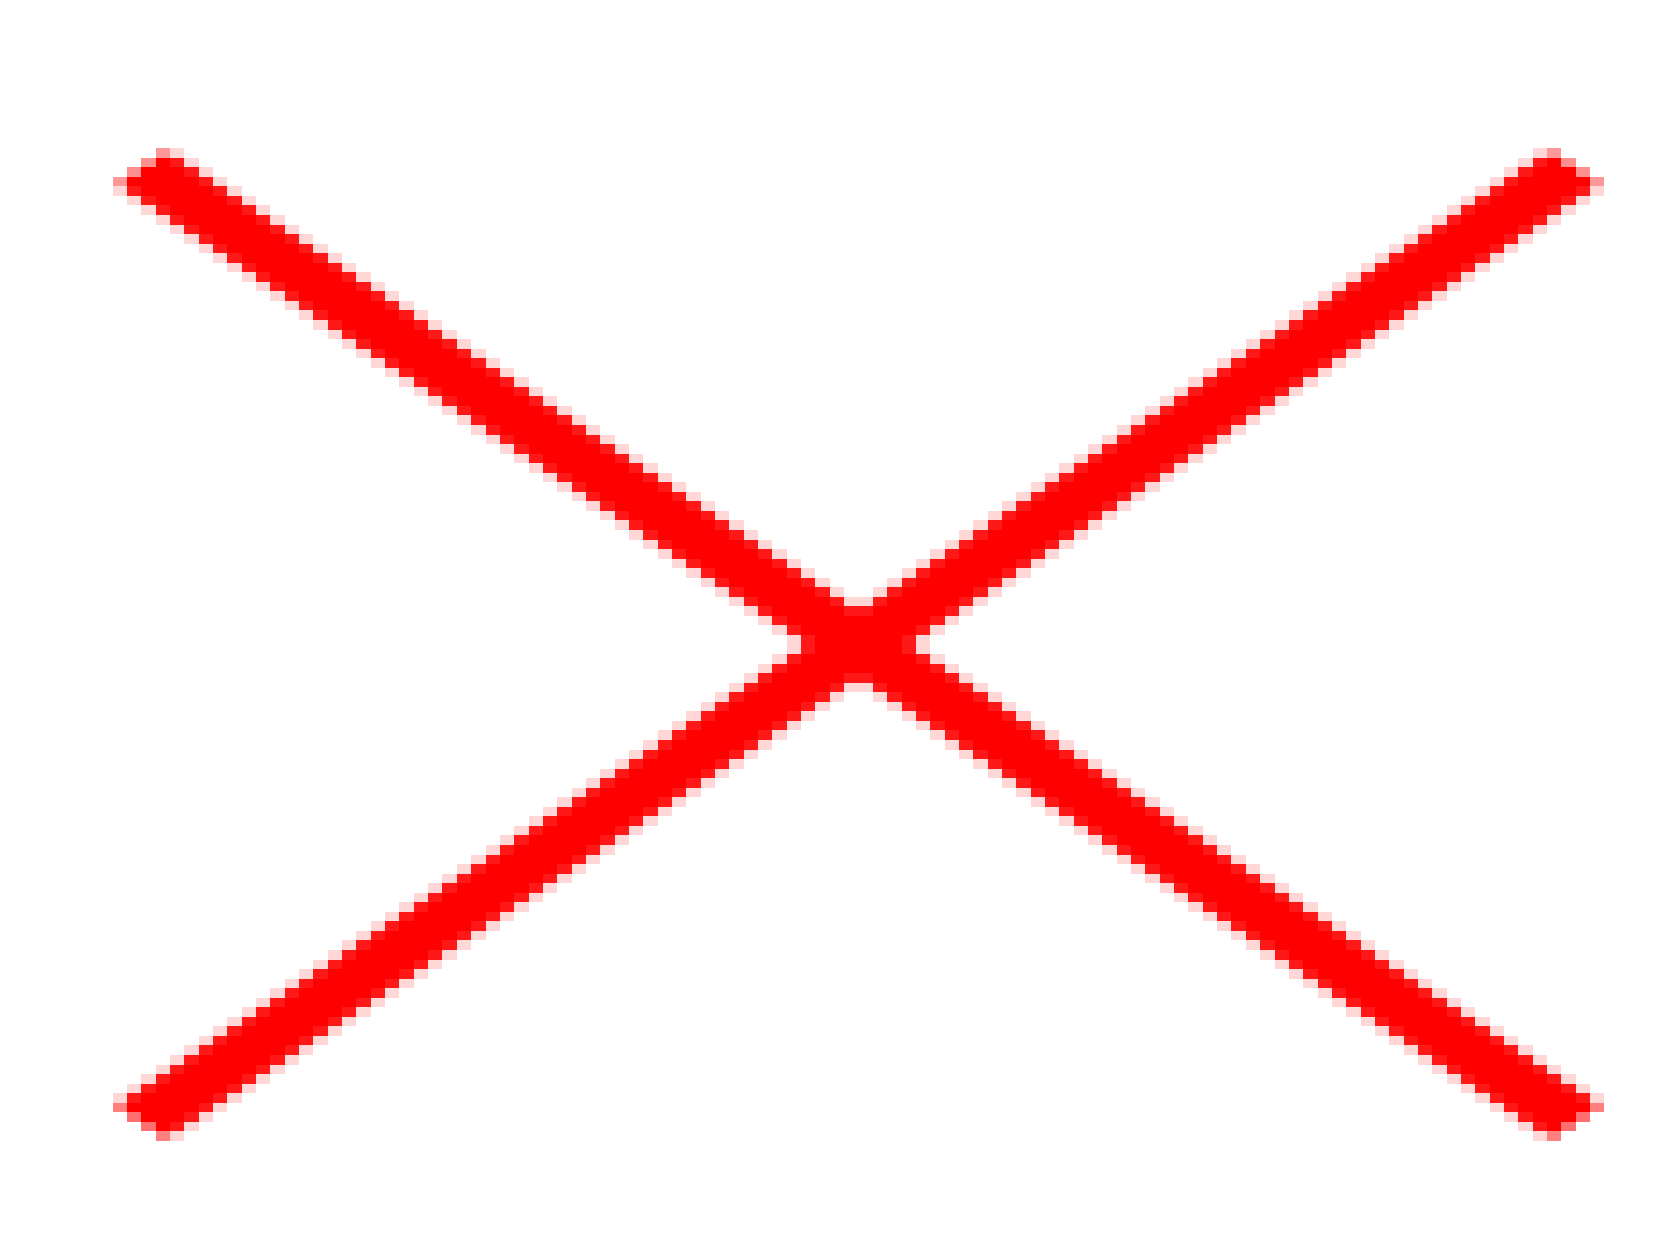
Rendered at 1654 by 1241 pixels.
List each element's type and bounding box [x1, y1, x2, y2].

chart [70, 120, 1648, 1170]
